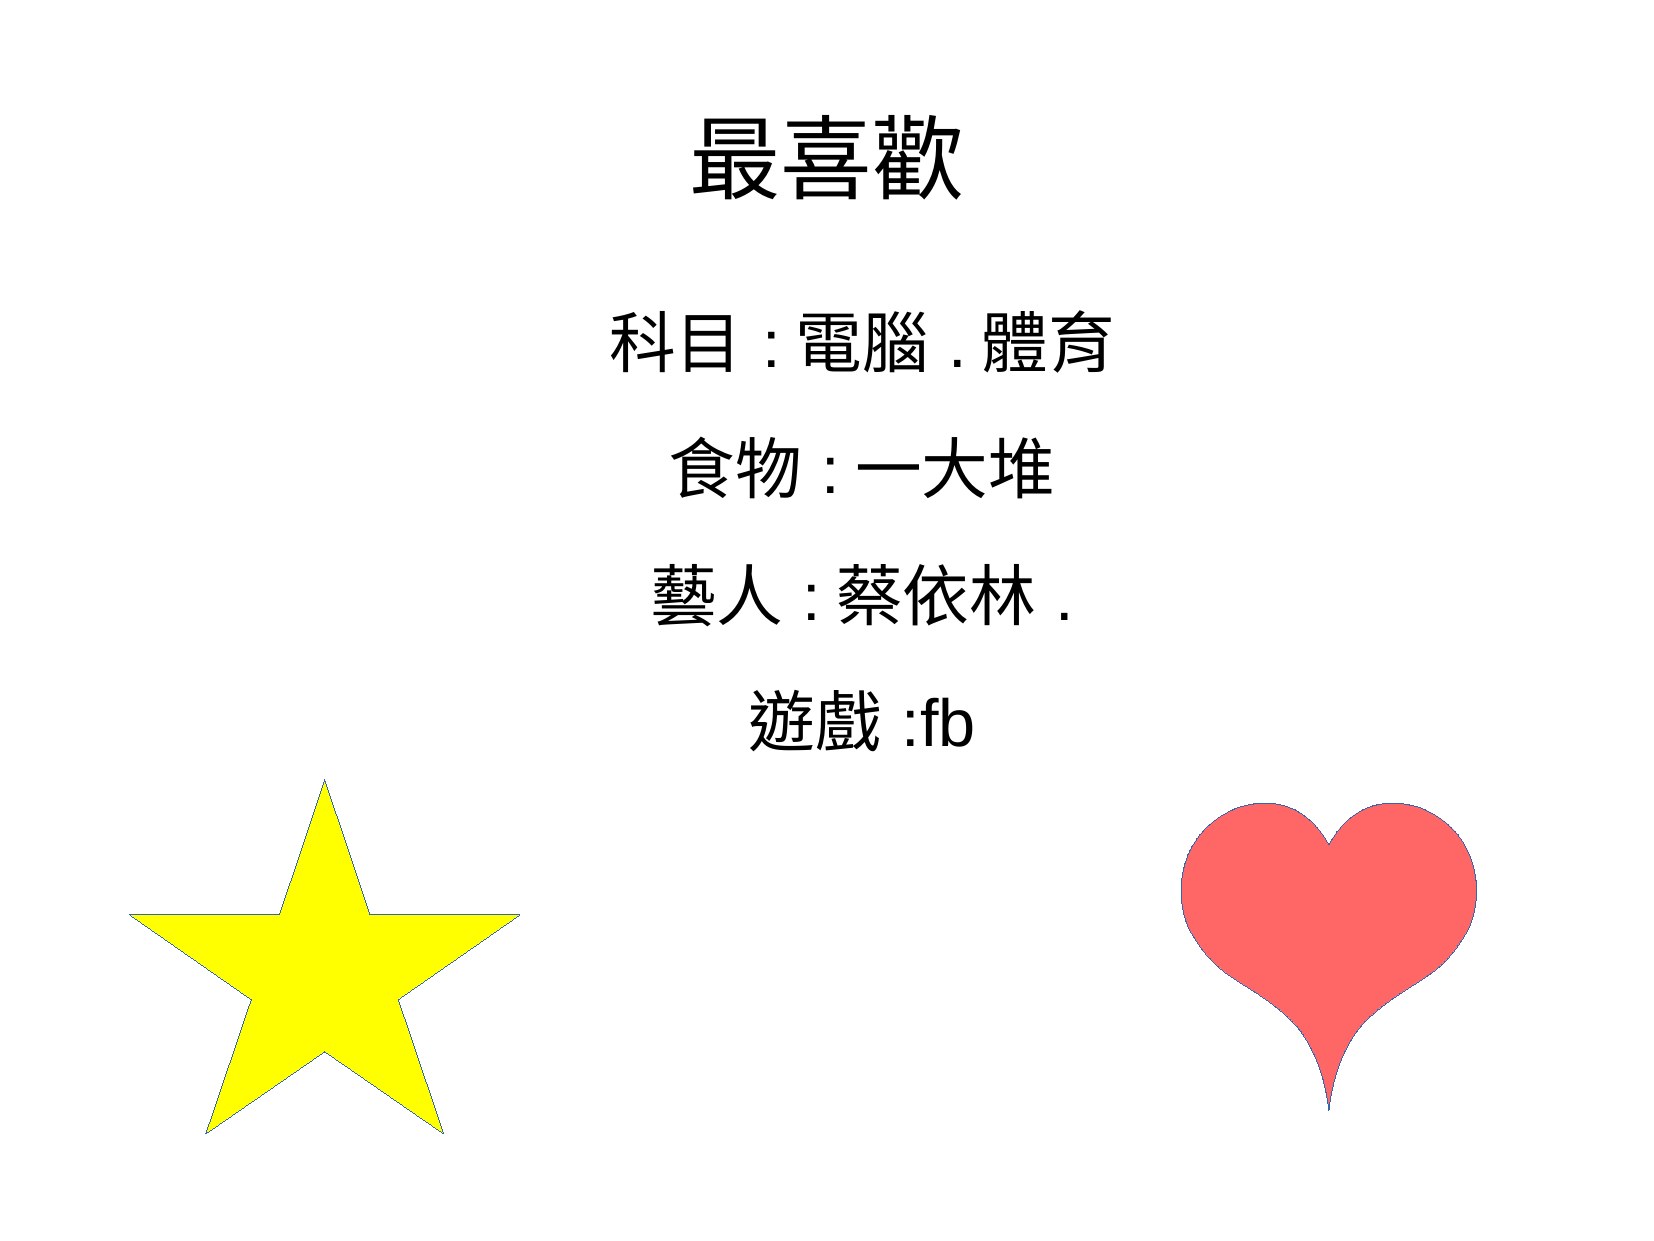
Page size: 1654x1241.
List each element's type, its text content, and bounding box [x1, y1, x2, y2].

text_box [129, 779, 520, 1134]
list 科目:電腦.體育 食物:一大堆 藝人:蔡依林. 遊戲:fb [82, 290, 1571, 1010]
text_box [1181, 803, 1477, 1111]
title 最喜歡 [82, 49, 1571, 257]
